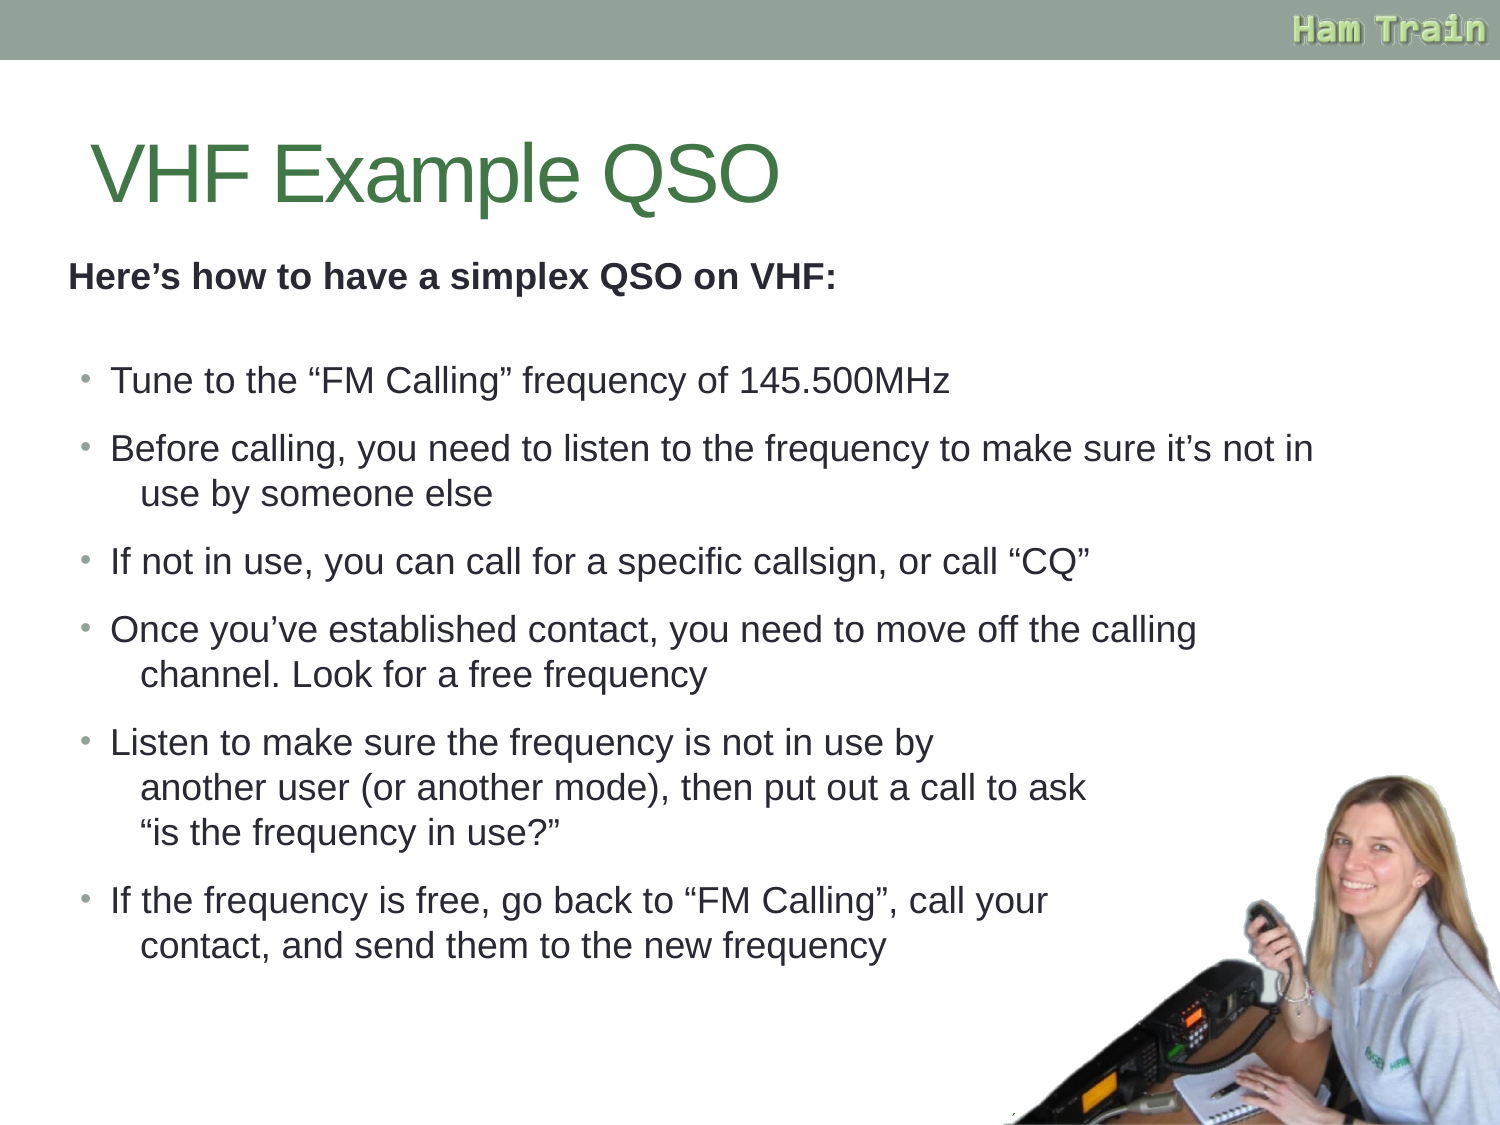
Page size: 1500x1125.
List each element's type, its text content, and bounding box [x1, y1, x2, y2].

title VHF Example QSO [75, 87, 1426, 251]
list Tune to the “FM Calling” frequency of 145.500MHz Before calling, you need to listen to the frequency to make sure it’s not in use by someone else If not in use, you can call for a specific callsign, or call “CQ” Once you’ve established contact, you need to move off the calling channel. Look for a free frequency Listen to make sure the frequency is not in use by another user (or another mode), then put out a call to ask “is the frequency in use?” If the frequency is free, go back to “FM Calling”, call your contact, and send them to the new frequency [64, 348, 1353, 1015]
picture [1003, 775, 1500, 1125]
text_box Here’s how to have a simplex QSO on VHF: [53, 244, 861, 306]
